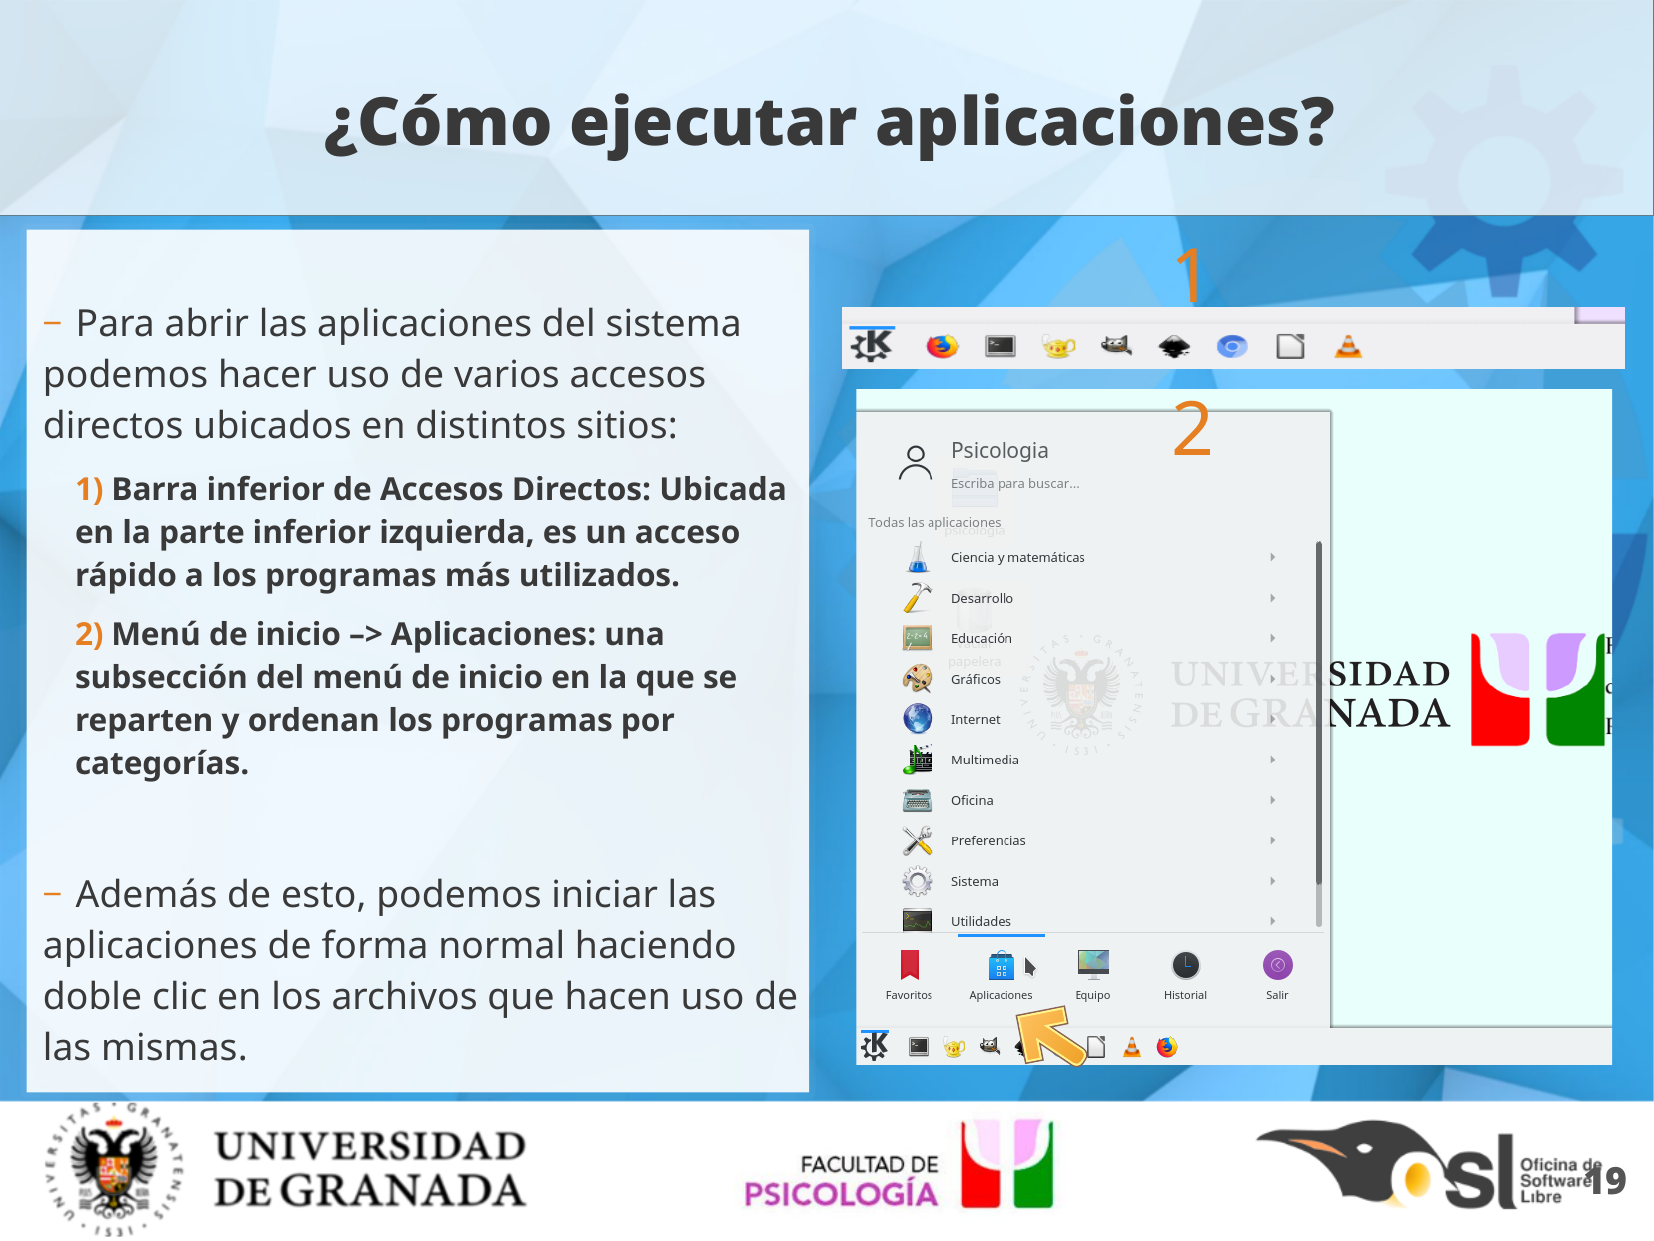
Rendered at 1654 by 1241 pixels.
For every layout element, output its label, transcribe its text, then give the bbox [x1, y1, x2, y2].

text_box 2 [1156, 368, 1249, 539]
picture [0, 216, 1654, 1241]
list Para abrir las aplicaciones del sistema podemos hacer uso de varios accesos directos ubicados en distintos sitios: Barra inferior de Accesos Directos: Ubicada en la parte inferior izquierda, es un acceso rápido a los programas más utilizados. Menú de inicio –> Aplicaciones: una subsección del menú de inicio en la que se reparten y ordenan los programas por categorías. Además de esto, podemos iniciar las aplicaciones de forma normal haciendo doble clic en los archivos que hacen uso de las mismas. [26, 229, 810, 1093]
text_box 1 [1155, 215, 1248, 318]
title ¿Cómo ejecutar aplicaciones? [26, 24, 1634, 216]
